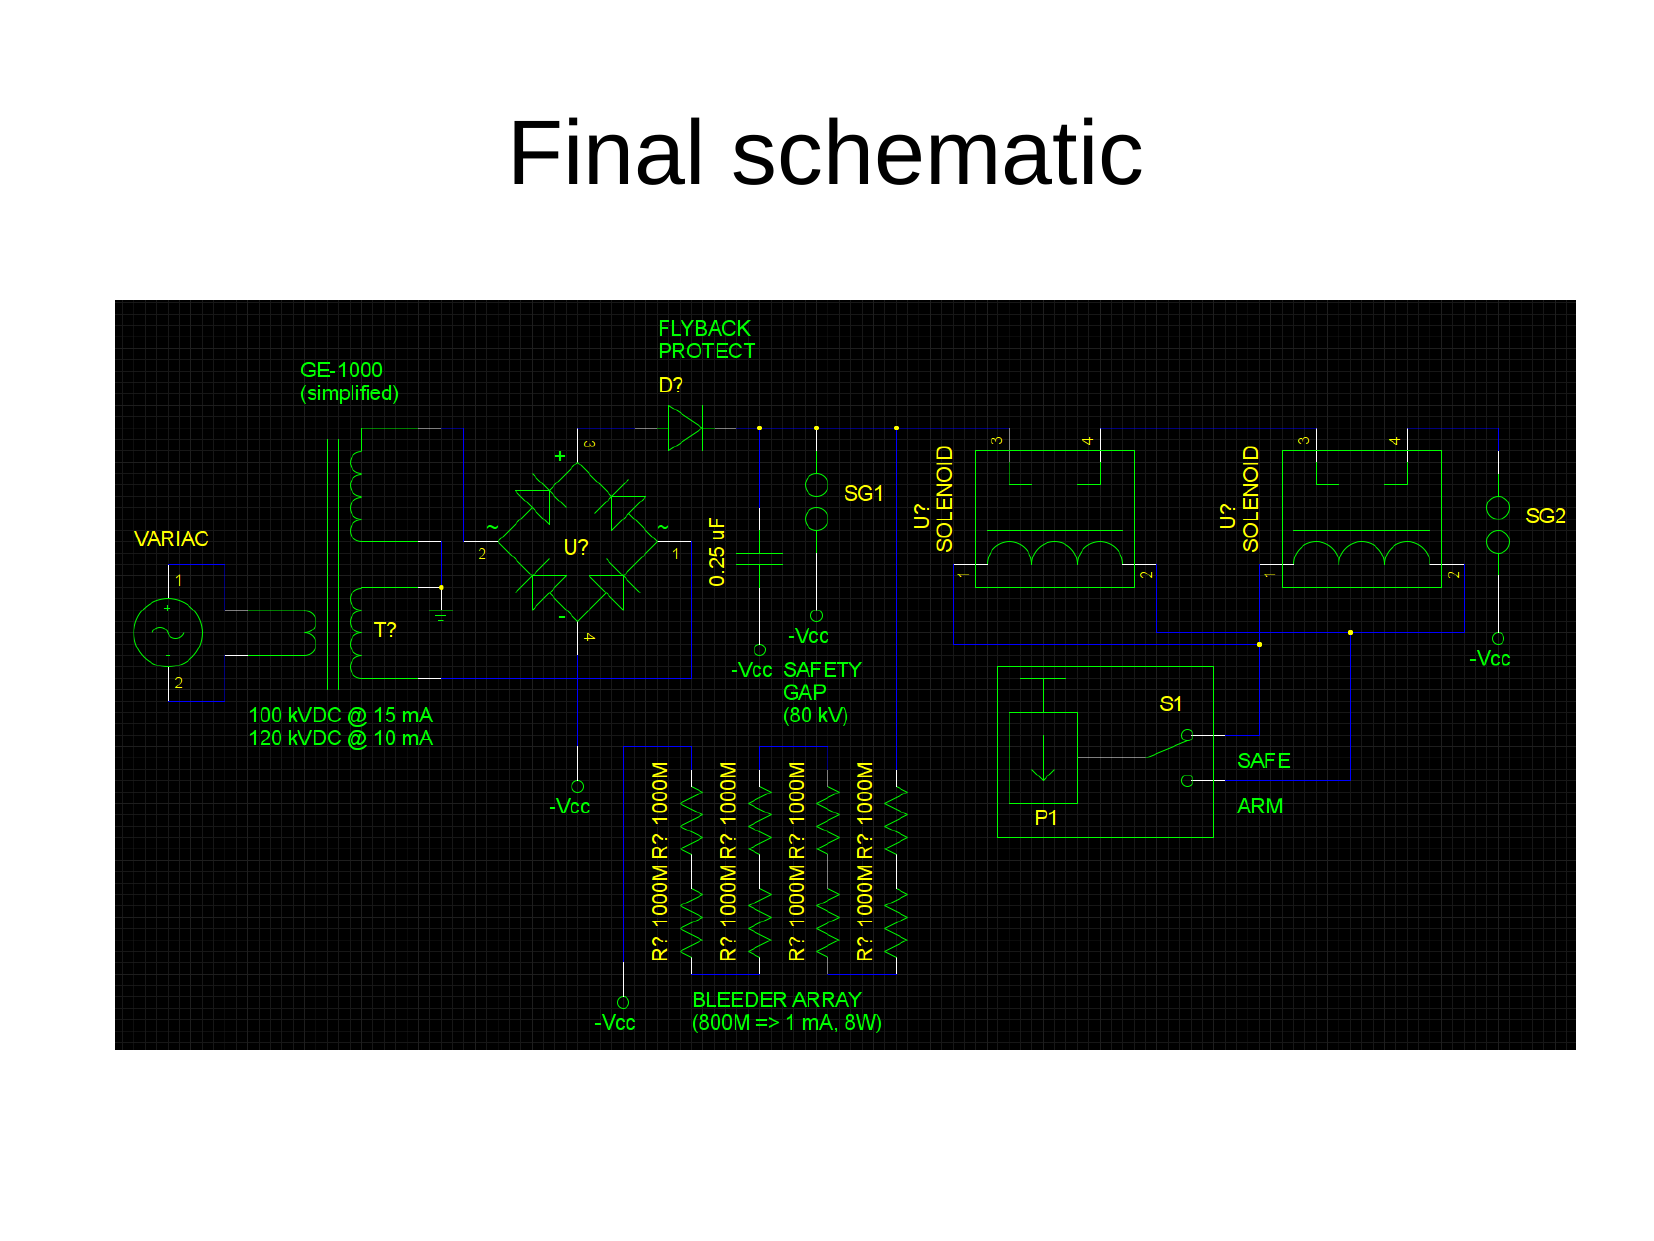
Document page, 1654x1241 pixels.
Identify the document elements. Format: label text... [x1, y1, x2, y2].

title Final schematic [82, 49, 1571, 257]
picture [115, 300, 1576, 1051]
